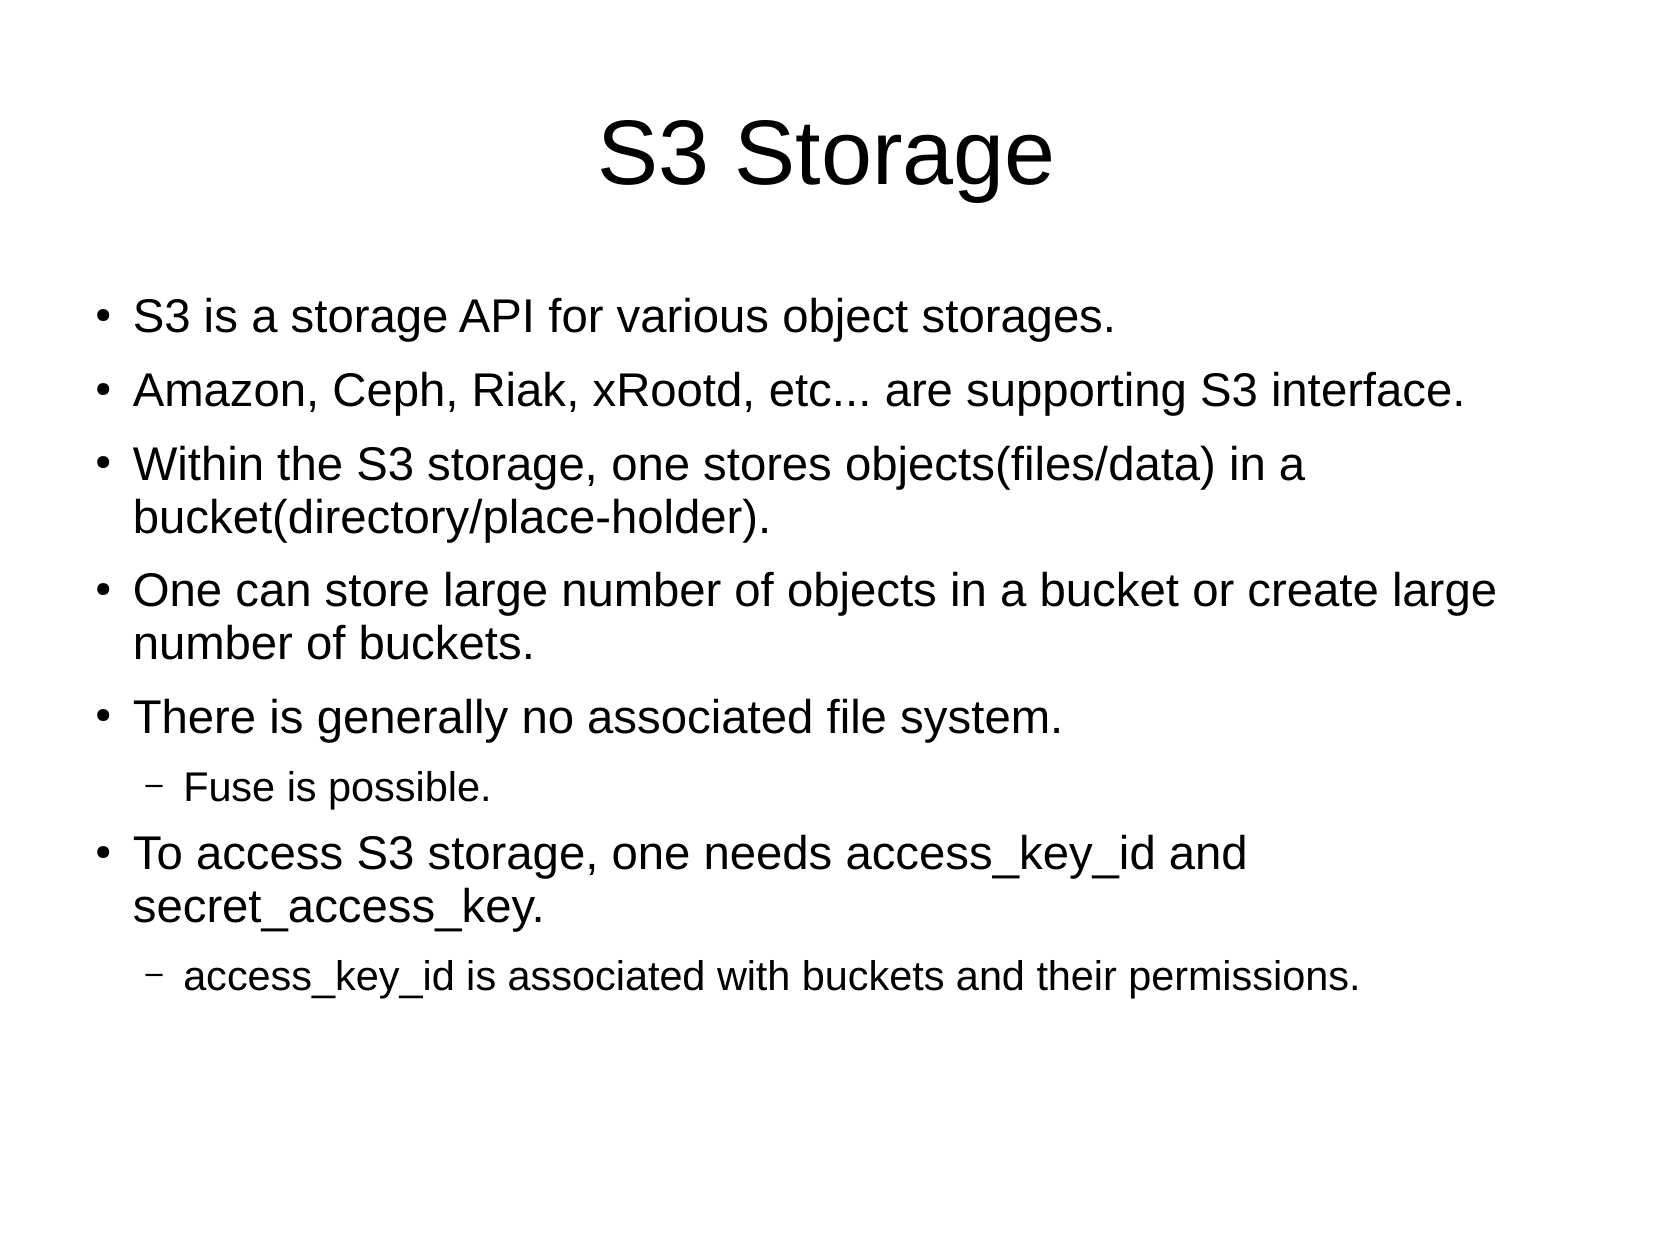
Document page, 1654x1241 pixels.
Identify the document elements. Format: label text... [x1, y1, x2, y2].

title S3 Storage [82, 49, 1571, 257]
list S3 is a storage API for various object storages. Amazon, Ceph, Riak, xRootd, etc... are supporting S3 interface. Within the S3 storage, one stores objects(files/data) in a bucket(directory/place-holder). One can store large number of objects in a bucket or create large number of buckets. There is generally no associated file system. Fuse is possible. To access S3 storage, one needs access_key_id and secret_access_key. access_key_id is associated with buckets and their permissions. [82, 290, 1571, 1010]
